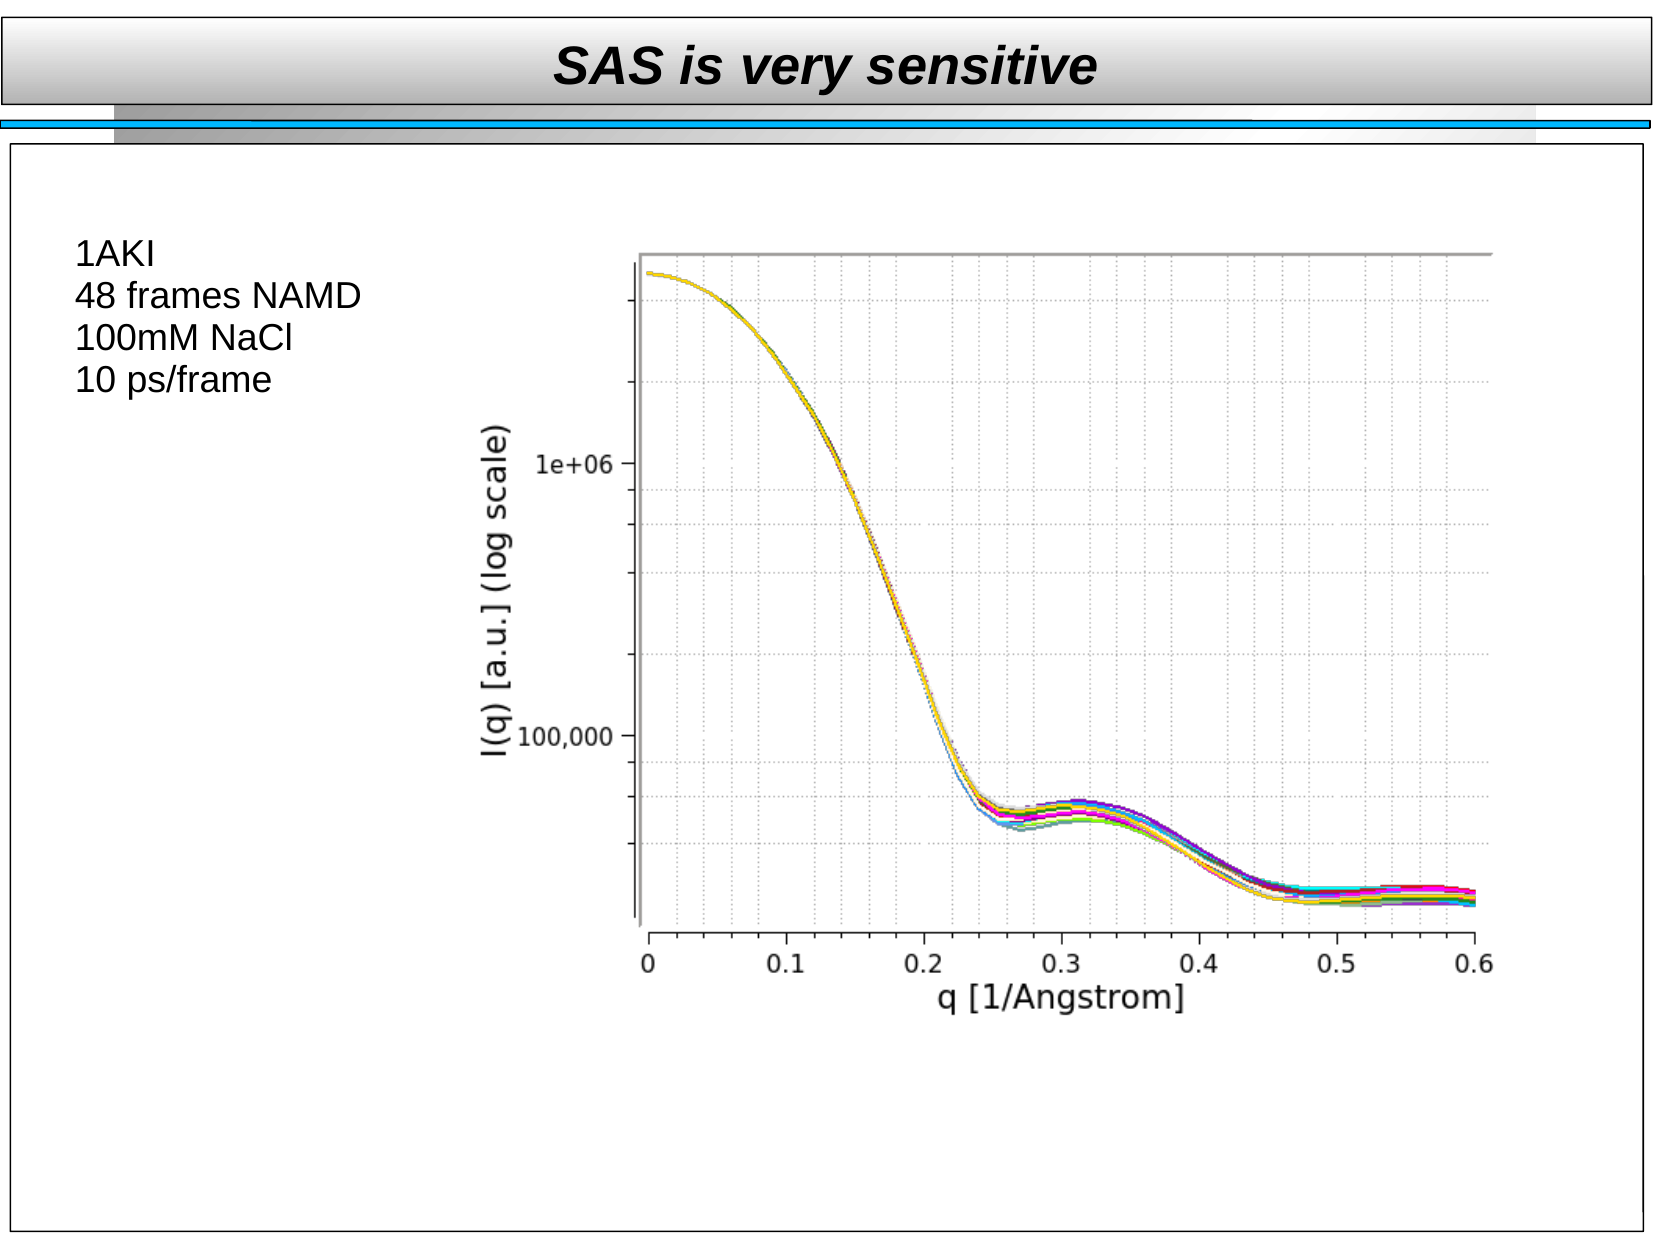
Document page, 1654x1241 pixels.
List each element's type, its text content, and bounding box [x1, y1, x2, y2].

text_box [0, 120, 1651, 129]
text_box 1AKI 48 frames NAMD 100mM NaCl 10 ps/frame [60, 225, 377, 450]
picture [467, 250, 1501, 1023]
text_box SAS is very sensitive [1, 17, 1652, 105]
